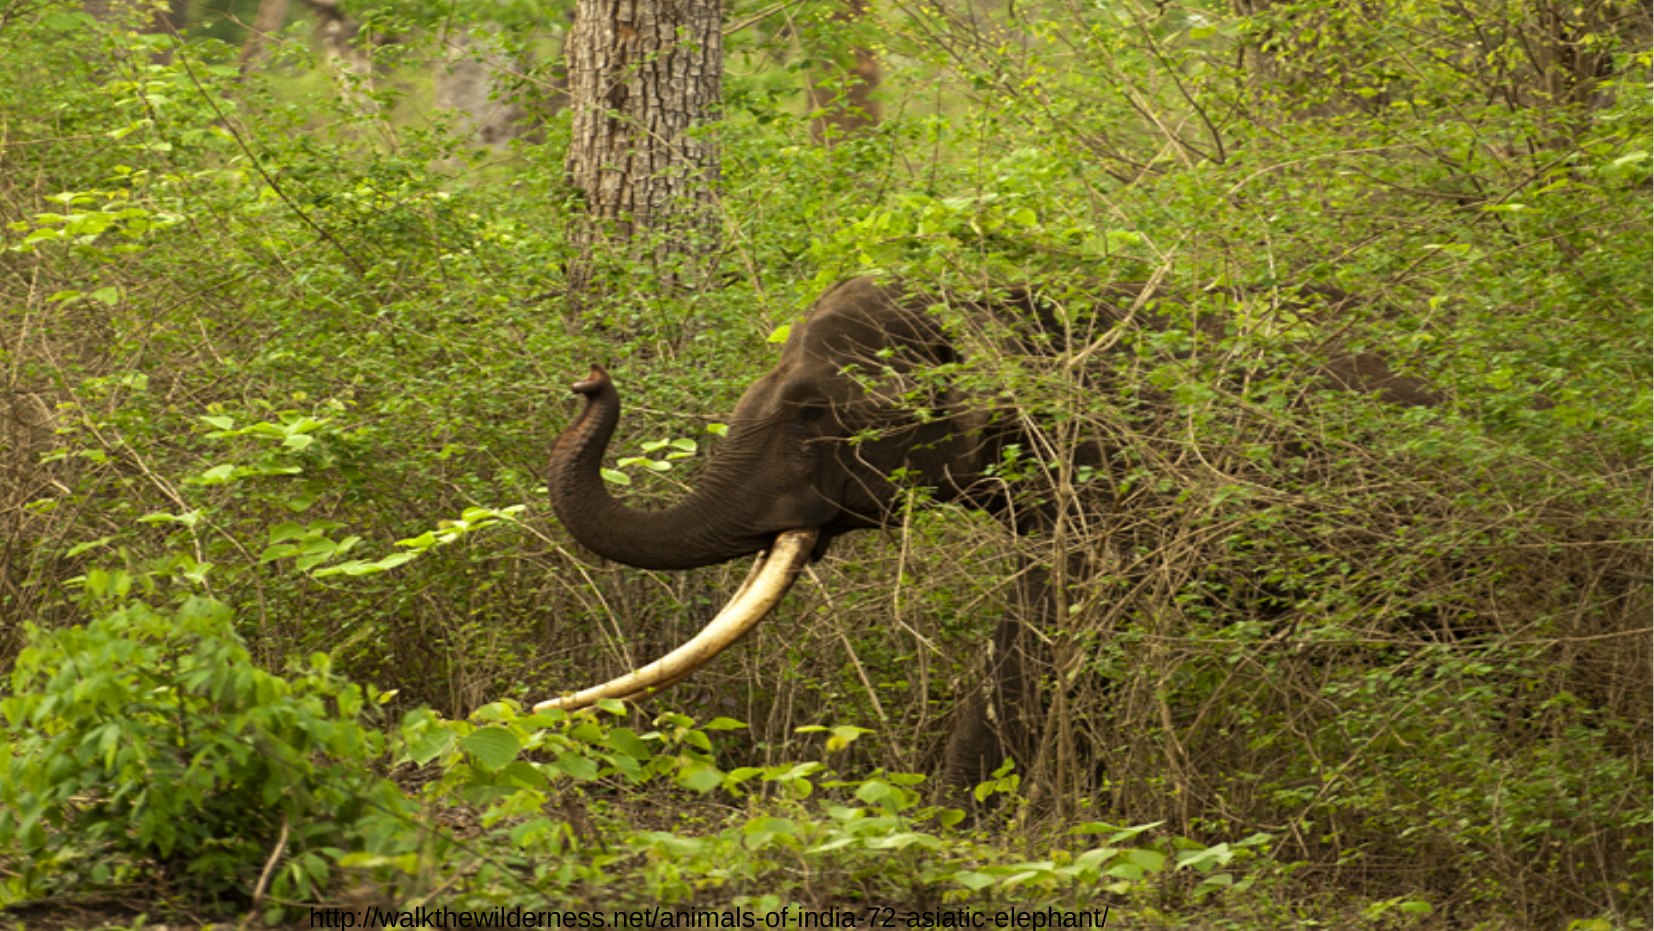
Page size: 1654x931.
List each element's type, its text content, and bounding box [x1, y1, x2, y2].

text_box http://walkthewilderness.net/animals-of-india-72-asiatic-elephant/ [294, 894, 1397, 931]
picture [0, 0, 1654, 931]
